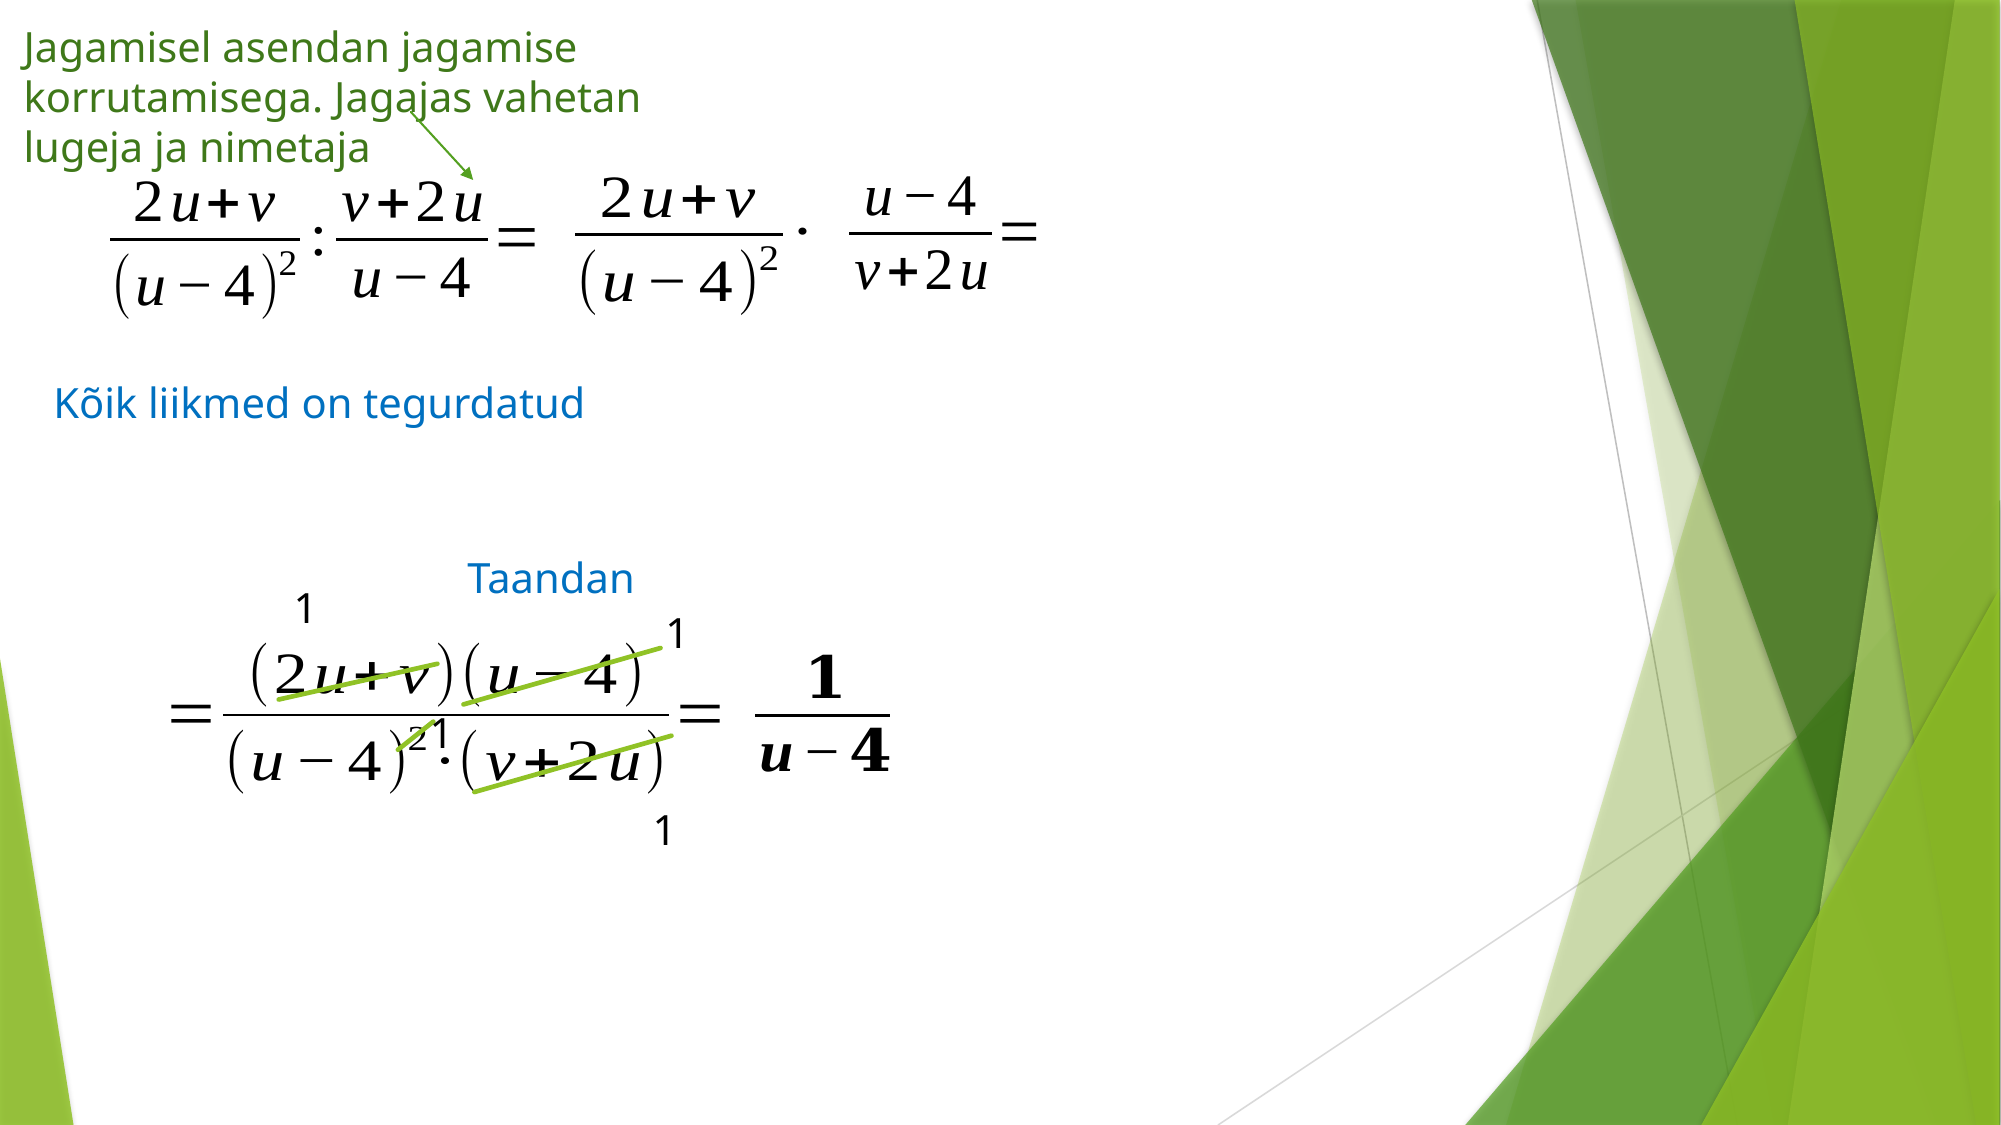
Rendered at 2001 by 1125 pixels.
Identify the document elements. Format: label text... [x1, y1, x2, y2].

text_box Jagamisel asendan jagamise korrutamisega. Jagajas vahetan lugeja ja nimetaja [8, 13, 701, 179]
chart [564, 163, 818, 319]
chart [840, 163, 1051, 303]
text_box 1 [650, 599, 727, 665]
text_box Taandan [452, 544, 891, 610]
text_box Kõik liikmed on tegurdatud [38, 369, 638, 435]
chart [746, 646, 900, 784]
text_box 1 [637, 796, 1075, 862]
chart [100, 179, 550, 323]
text_box 1 [278, 574, 355, 640]
chart [149, 640, 737, 797]
text_box 1 [414, 699, 491, 765]
